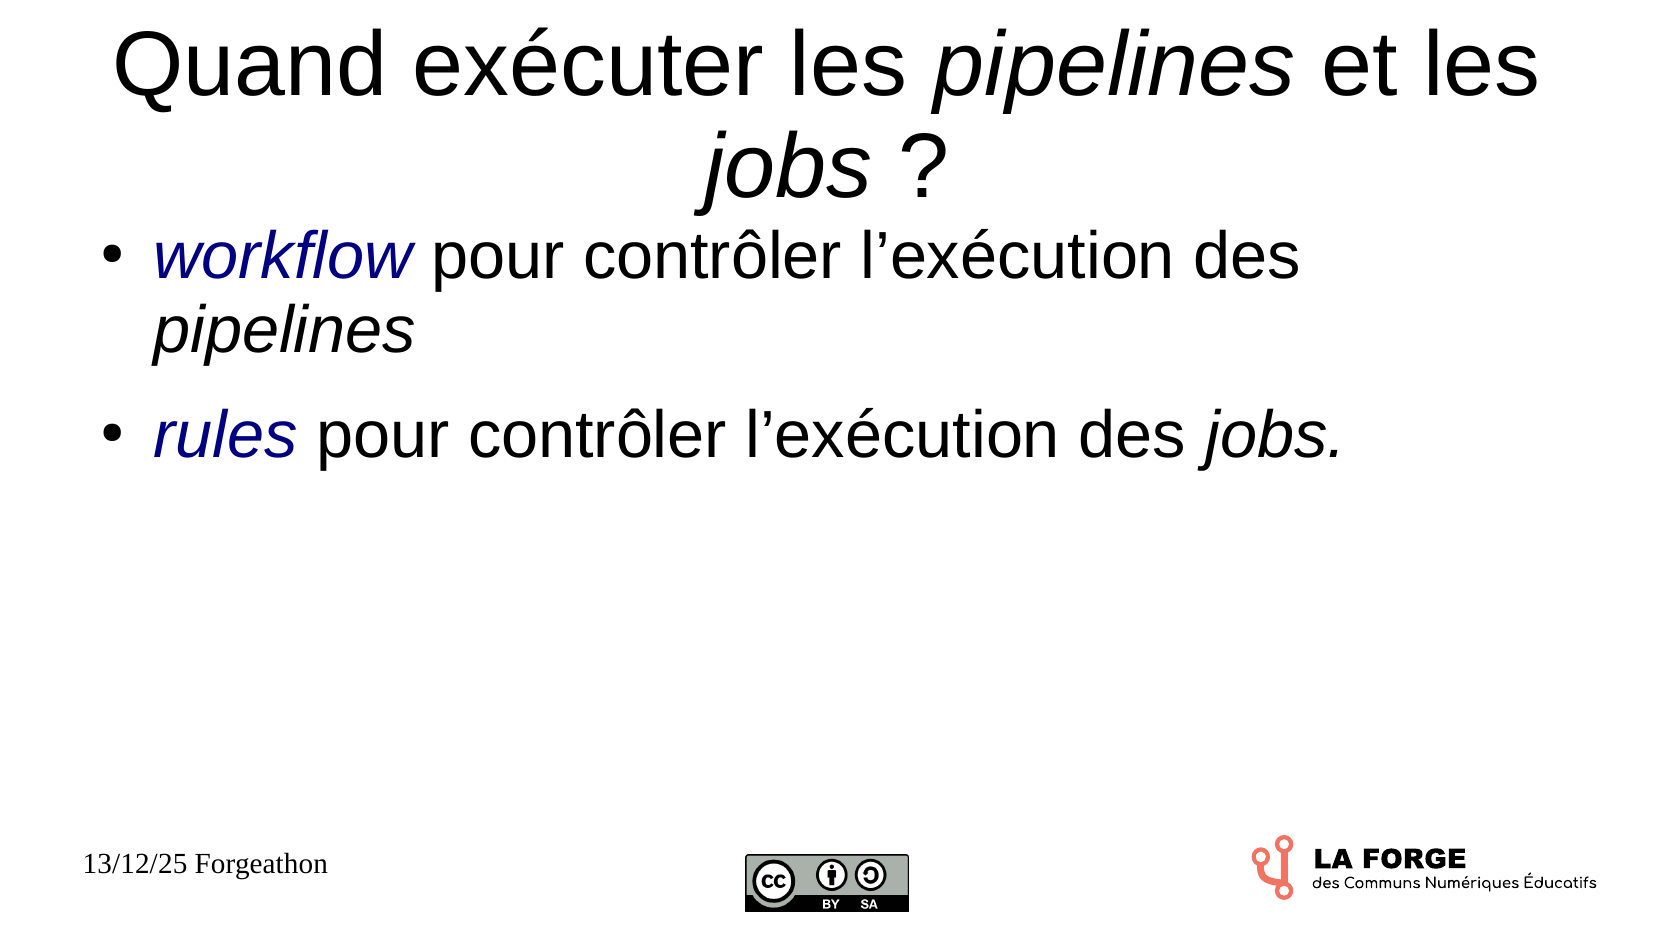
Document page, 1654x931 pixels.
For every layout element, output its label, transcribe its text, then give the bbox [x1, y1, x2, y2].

title Quand exécuter les pipelines et les jobs ? [82, 12, 1571, 217]
list workflow pour contrôler l’exécution des pipelines rules pour contrôler l’exécution des jobs. [82, 217, 1571, 758]
picture [745, 854, 909, 912]
